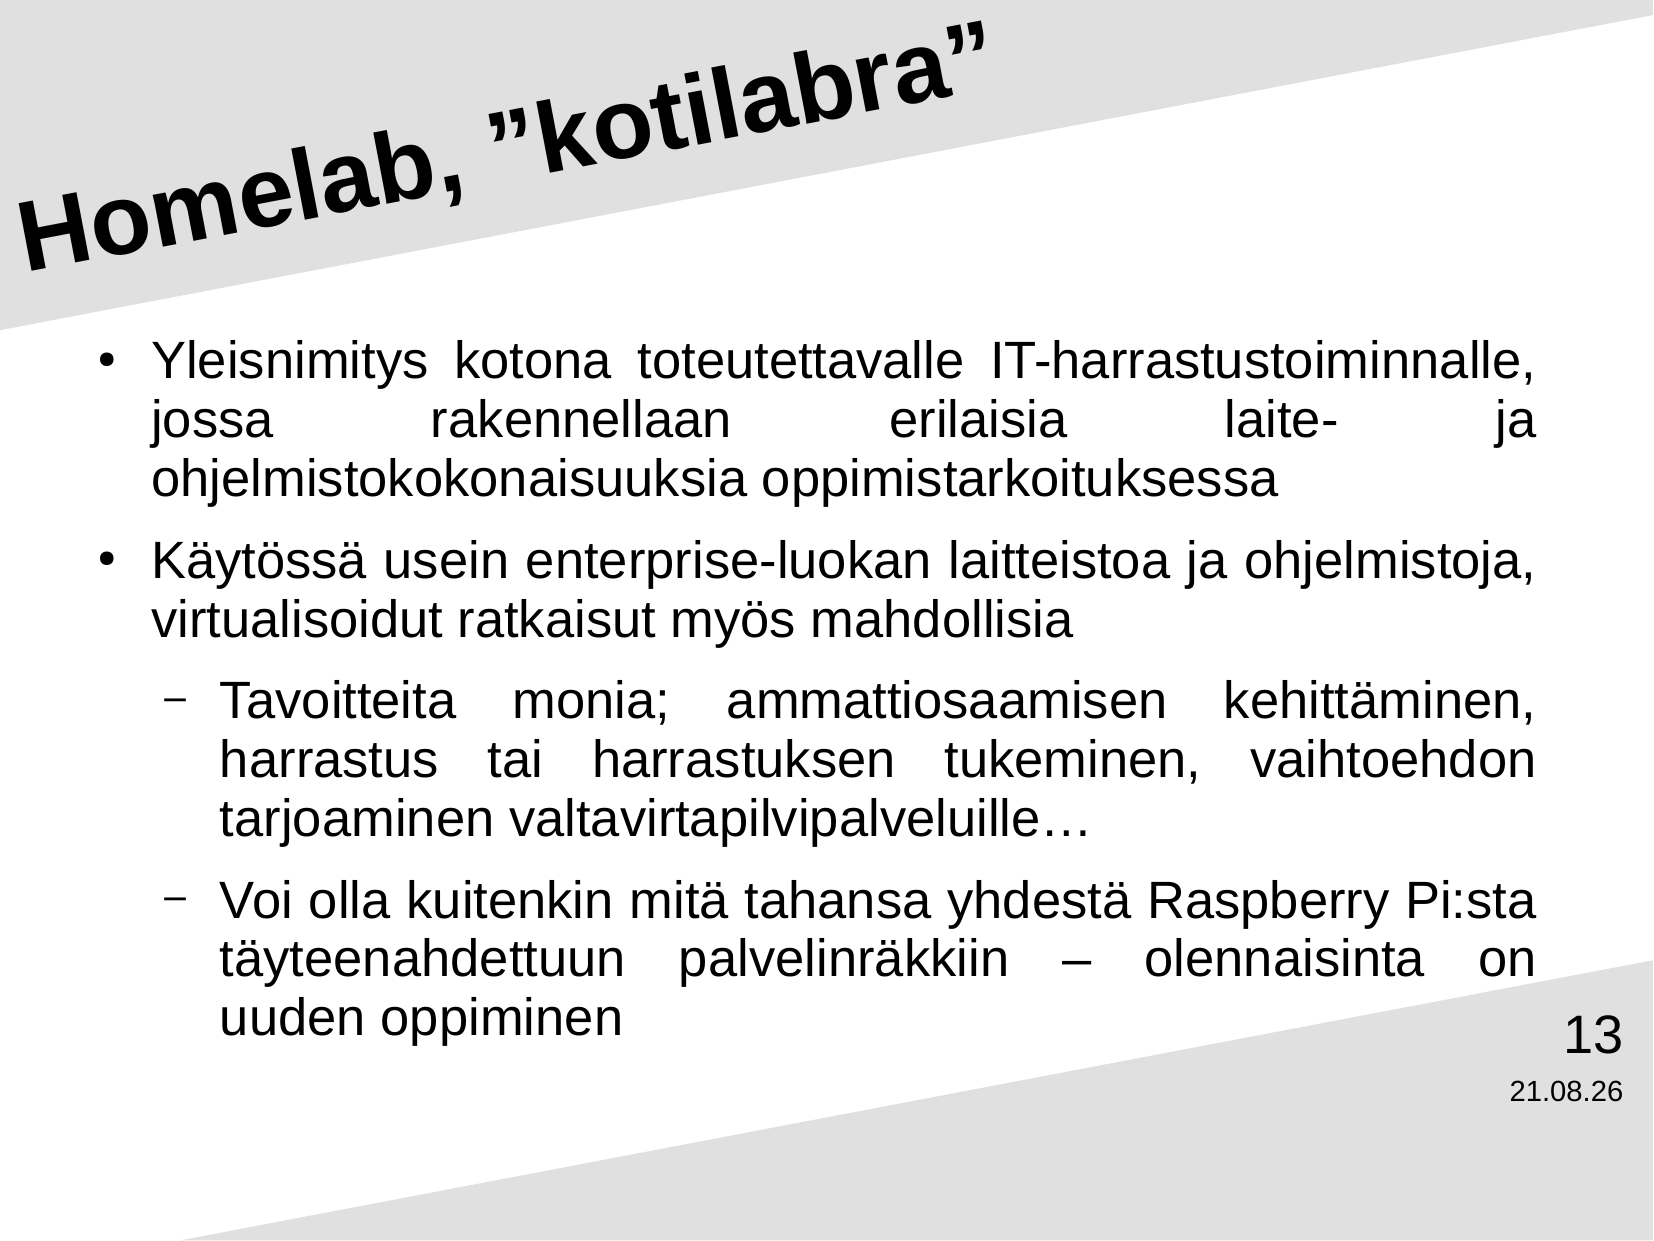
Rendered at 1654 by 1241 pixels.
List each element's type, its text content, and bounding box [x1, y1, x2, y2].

list Yleisnimitys kotona toteutettavalle IT-harrastustoiminnalle, jossa rakennellaan erilaisia laite- ja ohjelmistokokonaisuuksia oppimistarkoituksessa Käytössä usein enterprise-luokan laitteistoa ja ohjelmistoja, virtualisoidut ratkaisut myös mahdollisia Tavoitteita monia; ammattiosaamisen kehittäminen, harrastus tai harrastuksen tukeminen, vaihtoehdon tarjoaminen valtavirtapilvipalveluille… Voi olla kuitenkin mitä tahansa yhdestä Raspberry Pi:sta täyteenahdettuun palvelinräkkiin – olennaisinta on uuden oppiminen [82, 331, 1538, 1052]
title Homelab, ”kotilabra” [0, 0, 1501, 341]
